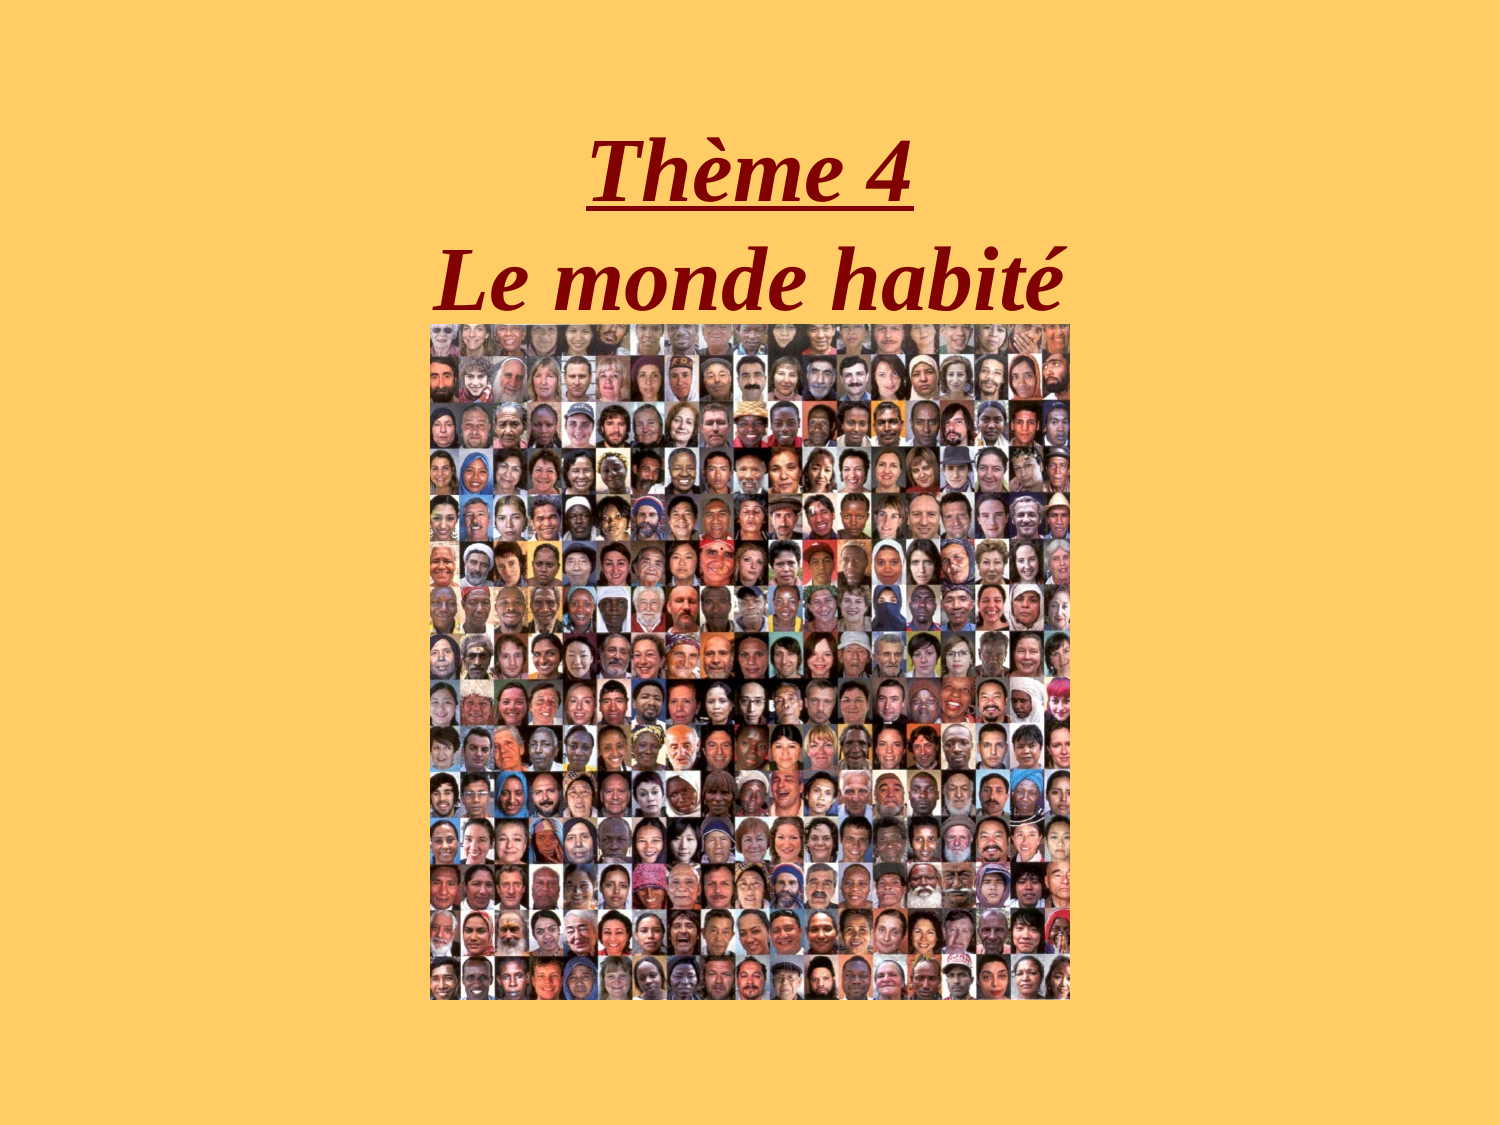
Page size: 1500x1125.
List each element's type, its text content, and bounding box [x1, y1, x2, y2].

text_box Thème 4 Le monde habité [112, 101, 1388, 256]
picture [430, 324, 1070, 1000]
